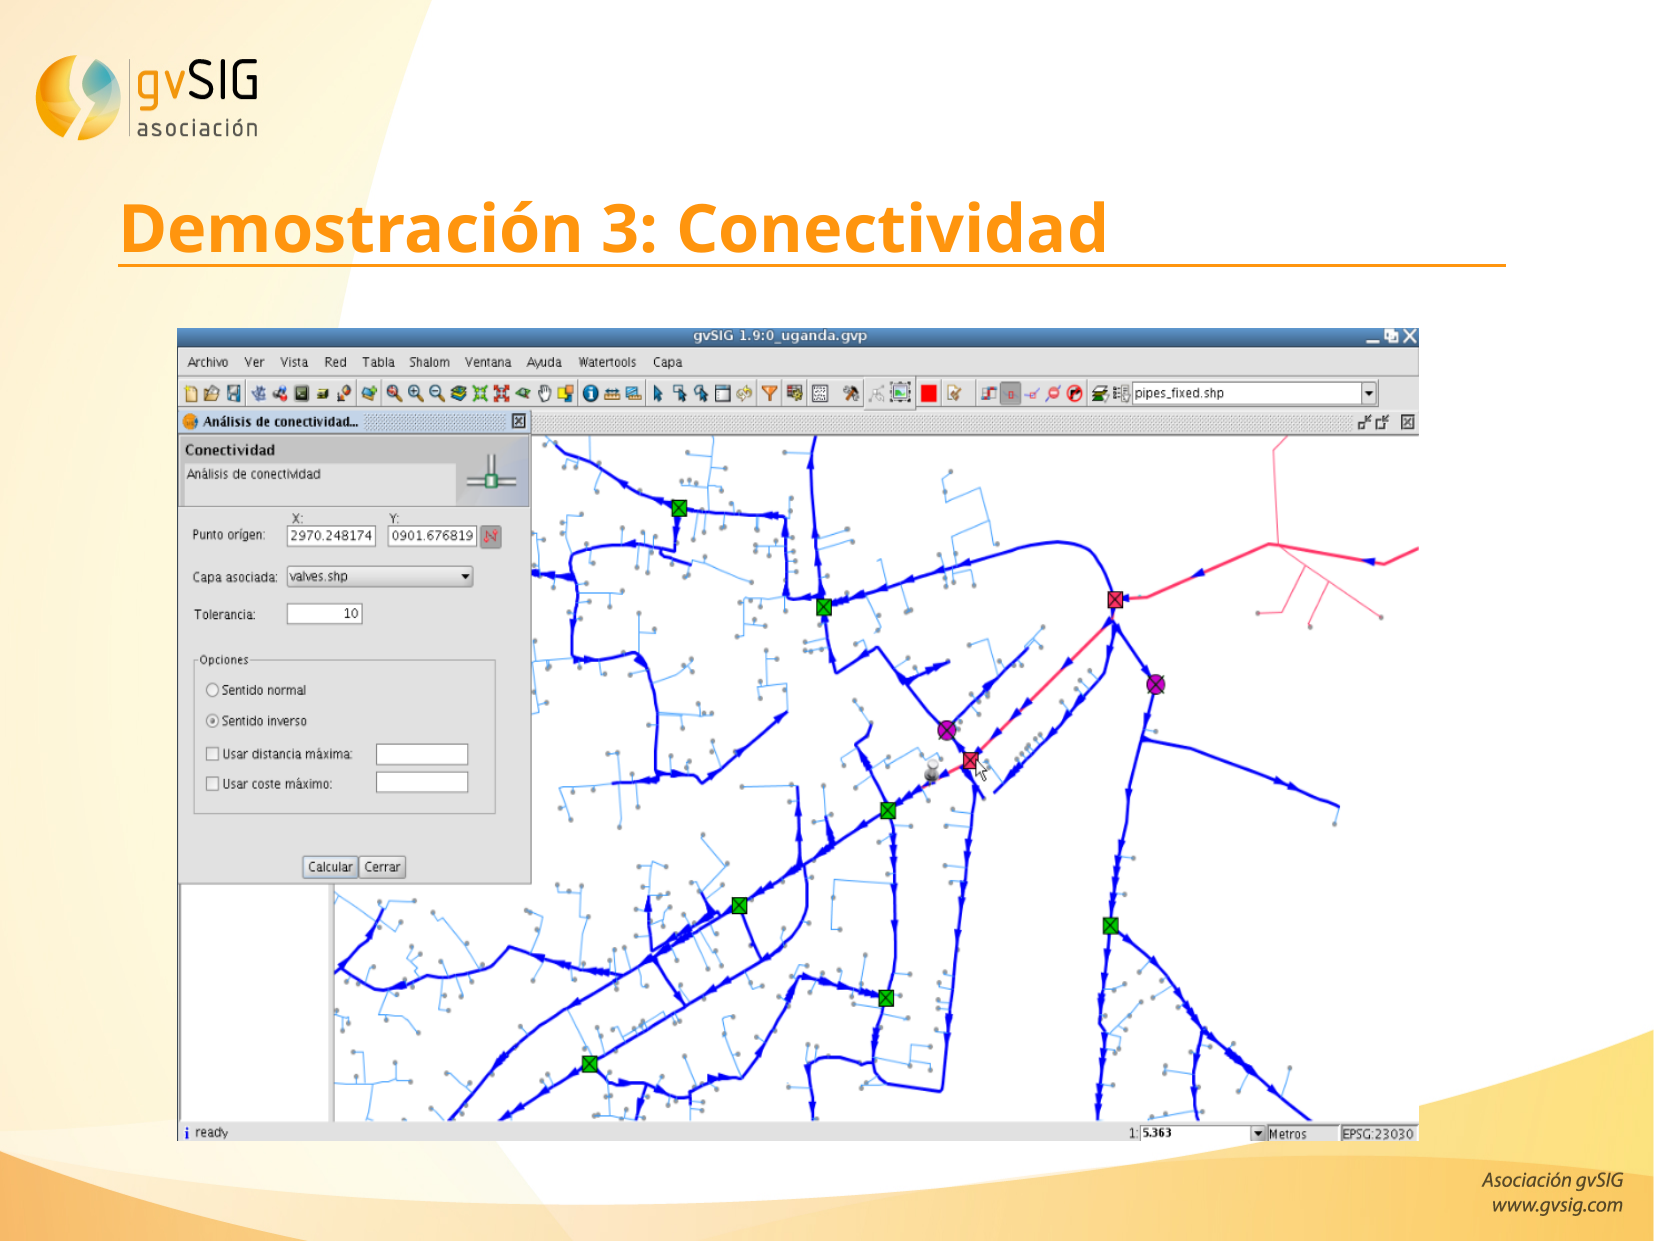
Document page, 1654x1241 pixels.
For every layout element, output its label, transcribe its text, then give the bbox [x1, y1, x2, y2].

title Demostración 3: Conectividad [118, 177, 1607, 276]
picture [0, 0, 1654, 1241]
